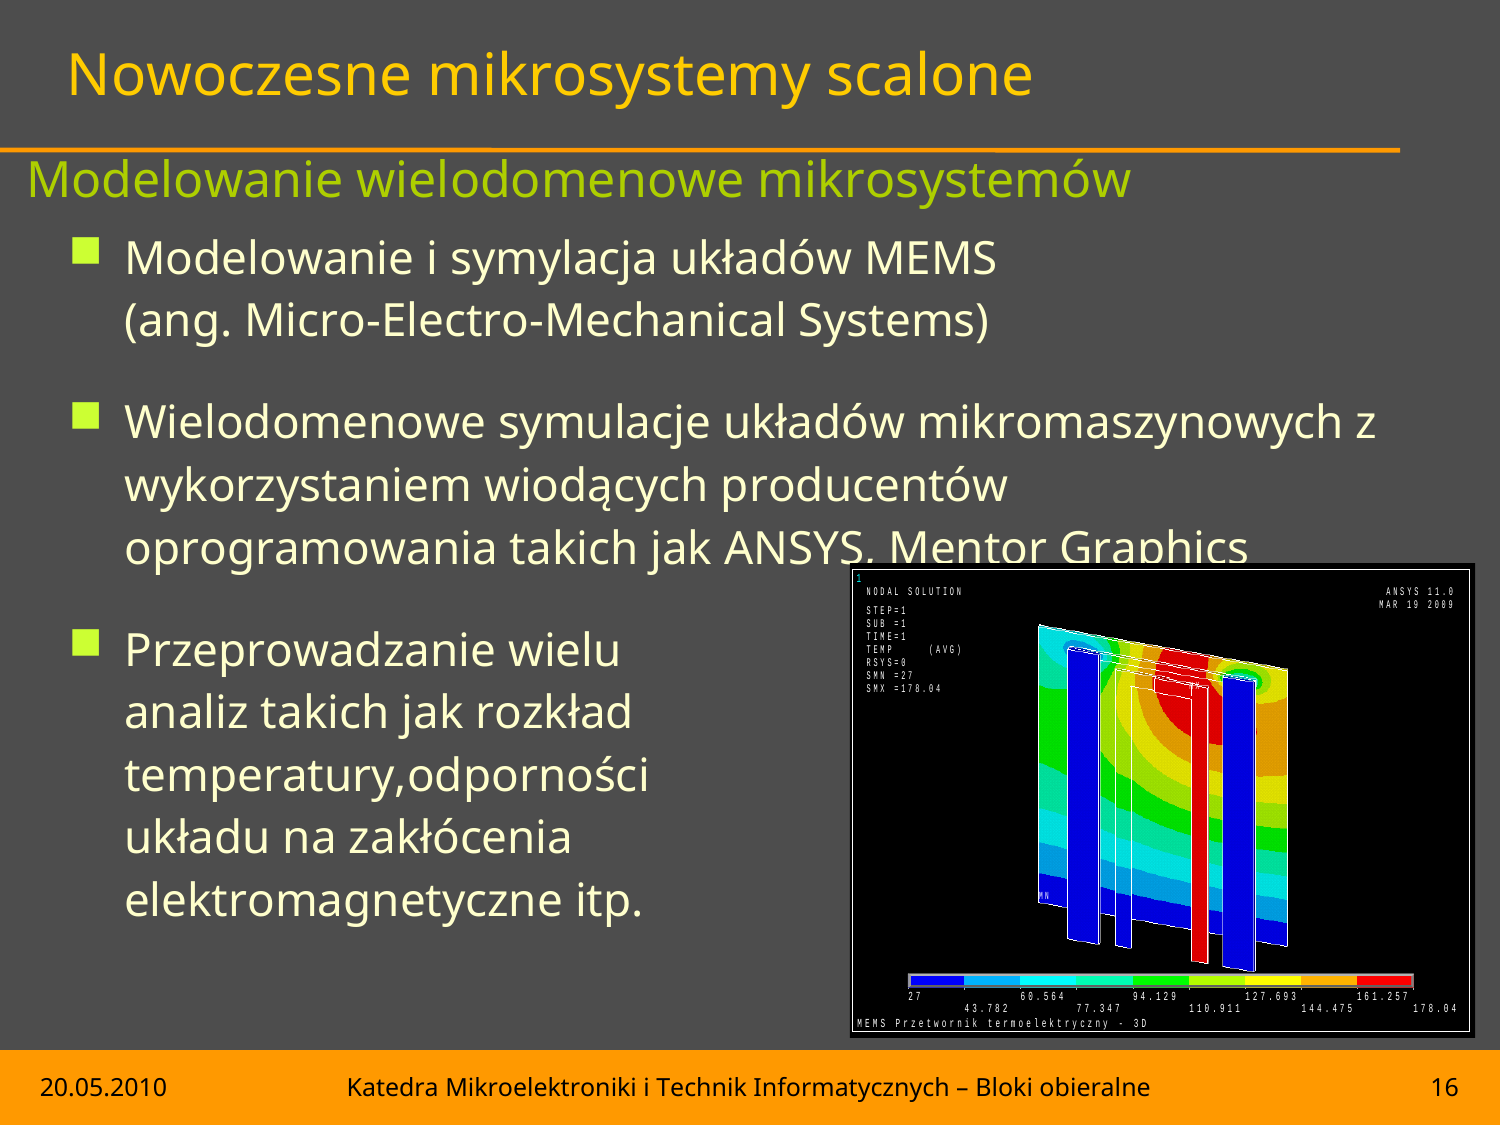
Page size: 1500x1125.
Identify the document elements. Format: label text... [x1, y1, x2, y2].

list Modelowanie i symylacja układów MEMS (ang. Micro-Electro-Mechanical Systems) Wielodomenowe symulacje układów mikromaszynowych z wykorzystaniem wiodących producentów oprogramowania takich jak ANSYS, Mentor Graphics Przeprowadzanie wielu analiz takich jak rozkład temperatury,odporności układu na zakłócenia elektromagnetyczne itp. [53, 217, 1401, 1043]
text_box Modelowanie wielodomenowe mikrosystemów [26, 147, 1211, 208]
title Nowoczesne mikrosystemy scalone [52, 0, 1469, 146]
picture [849, 563, 1476, 1038]
